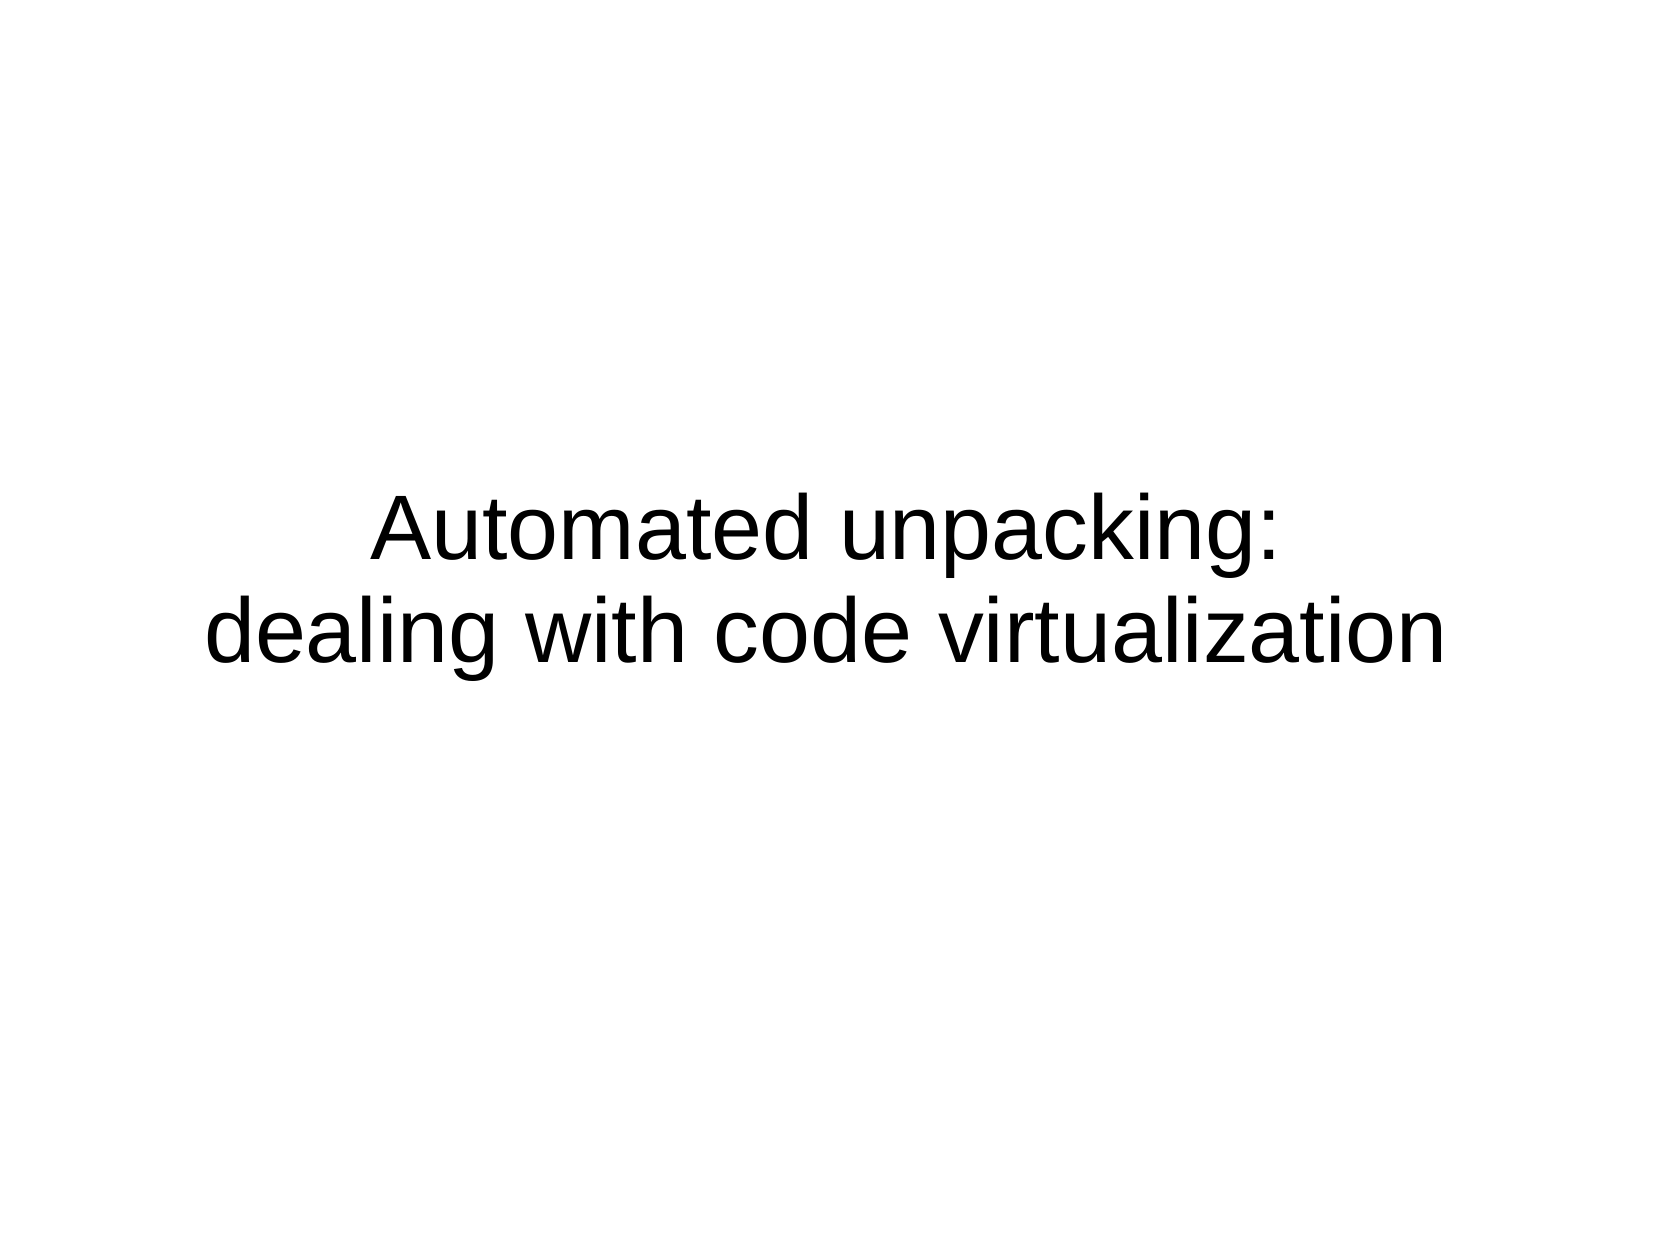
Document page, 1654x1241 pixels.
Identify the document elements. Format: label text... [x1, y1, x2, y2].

subtitle Automated unpacking: dealing with code virtualization [82, 49, 1571, 1109]
